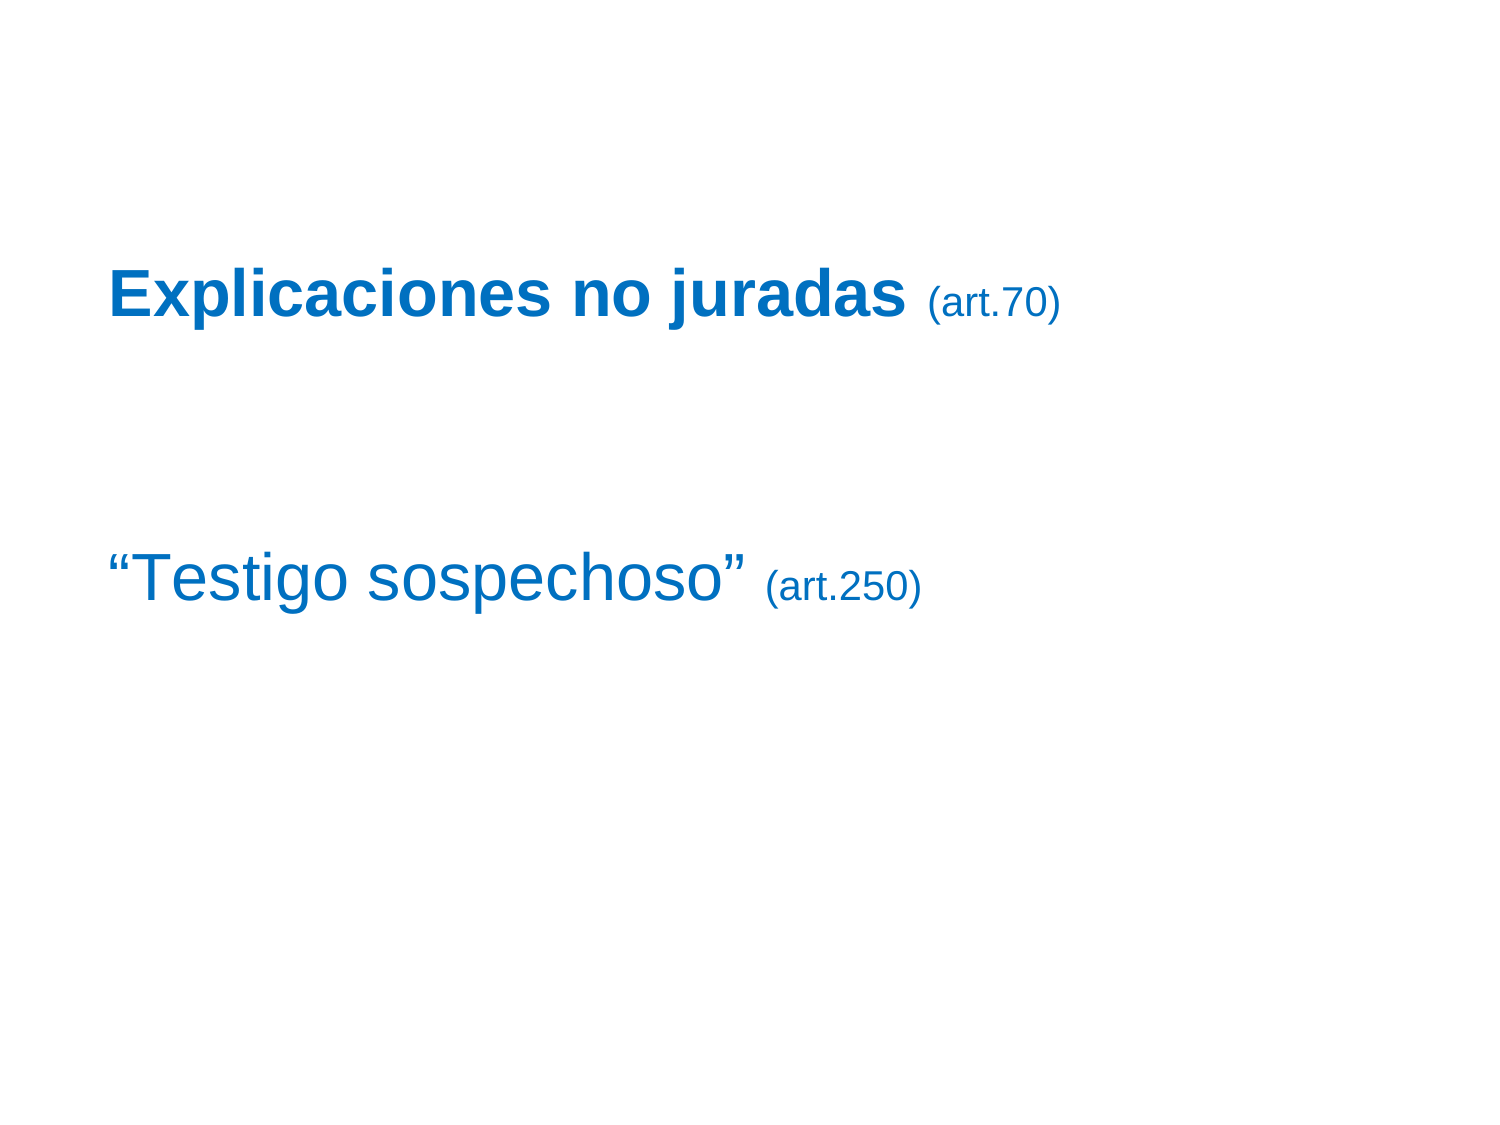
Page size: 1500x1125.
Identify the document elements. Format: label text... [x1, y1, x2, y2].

list Explicaciones no juradas (art.70) “Testigo sospechoso” (art.250) [93, 152, 1426, 1005]
